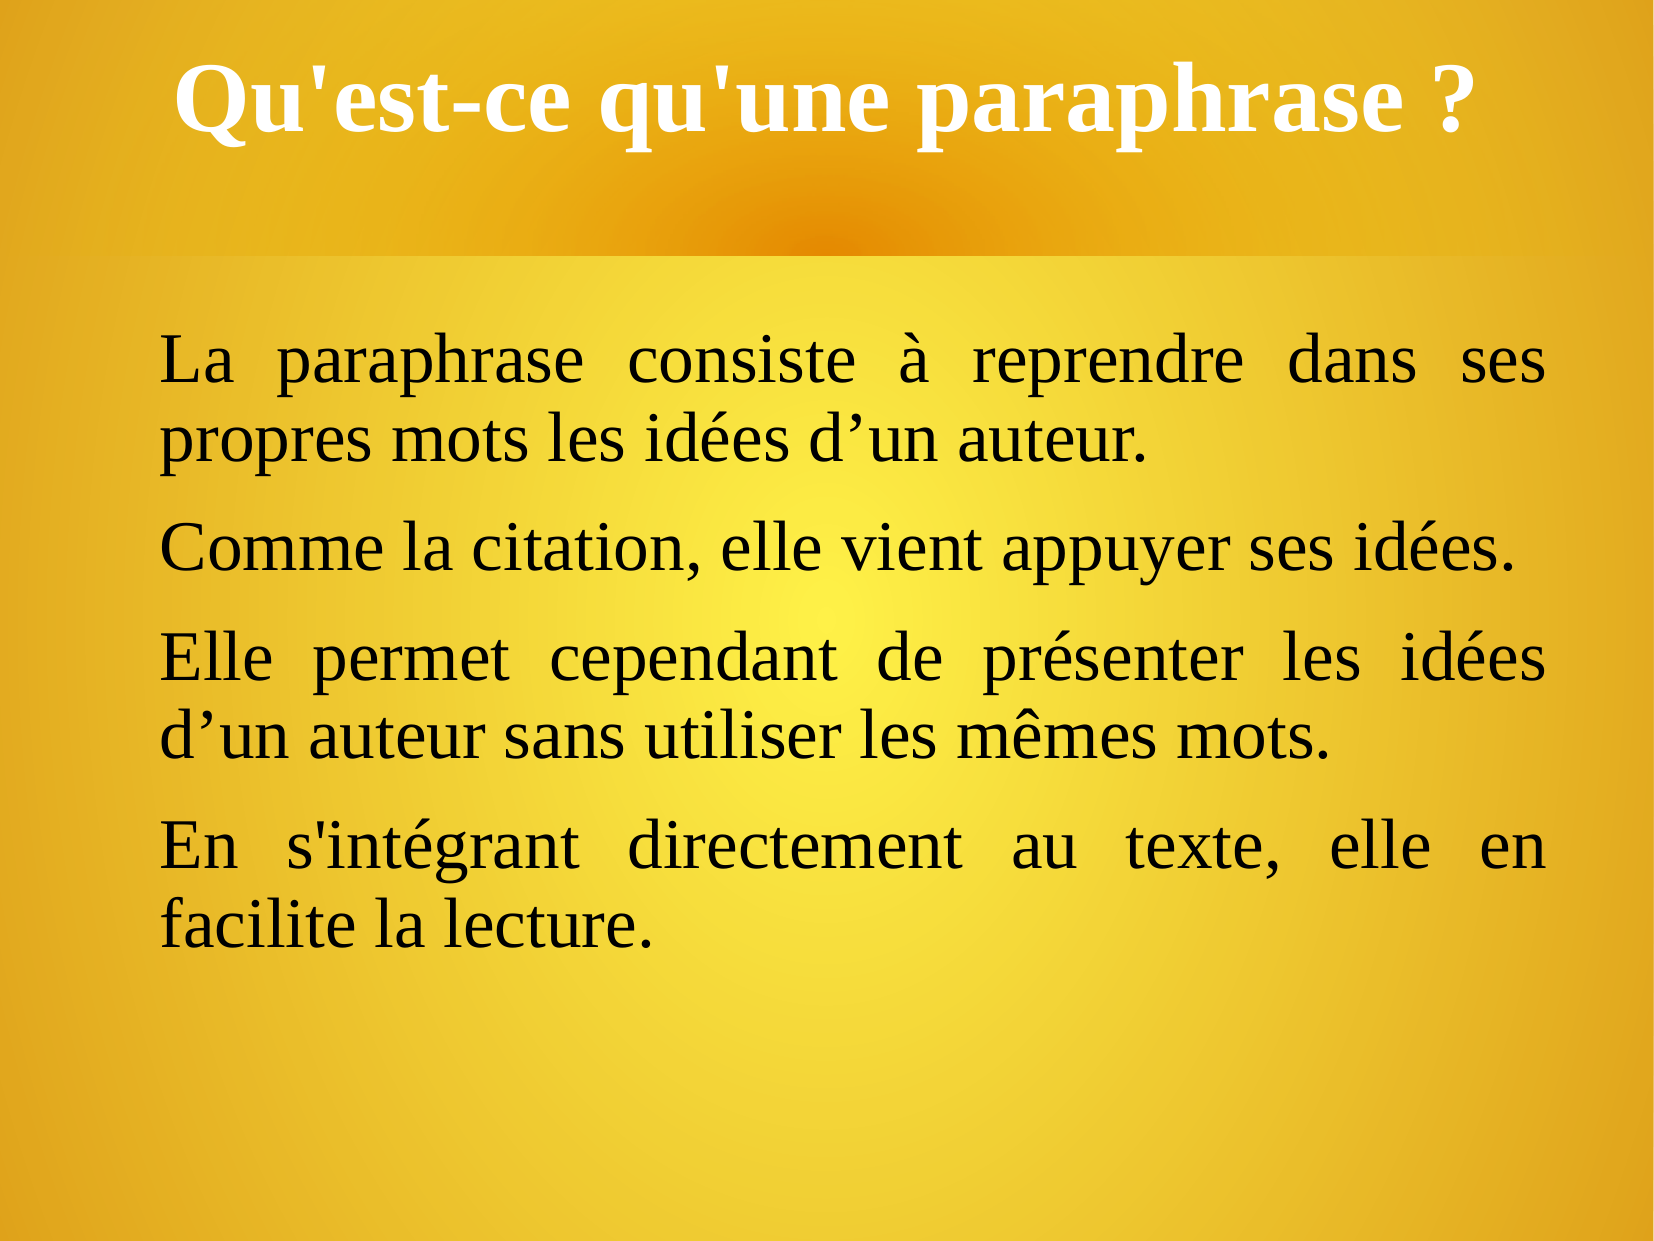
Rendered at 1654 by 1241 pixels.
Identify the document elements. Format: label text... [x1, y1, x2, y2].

list La paraphrase consiste à reprendre dans ses propres mots les idées d’un auteur. Comme la citation, elle vient appuyer ses idées. Elle permet cependant de présenter les idées d’un auteur sans utiliser les mêmes mots. En s'intégrant directement au texte, elle en facilite la lecture. [92, 318, 1548, 1039]
title Qu'est-ce qu'une paraphrase ? [82, 42, 1571, 264]
